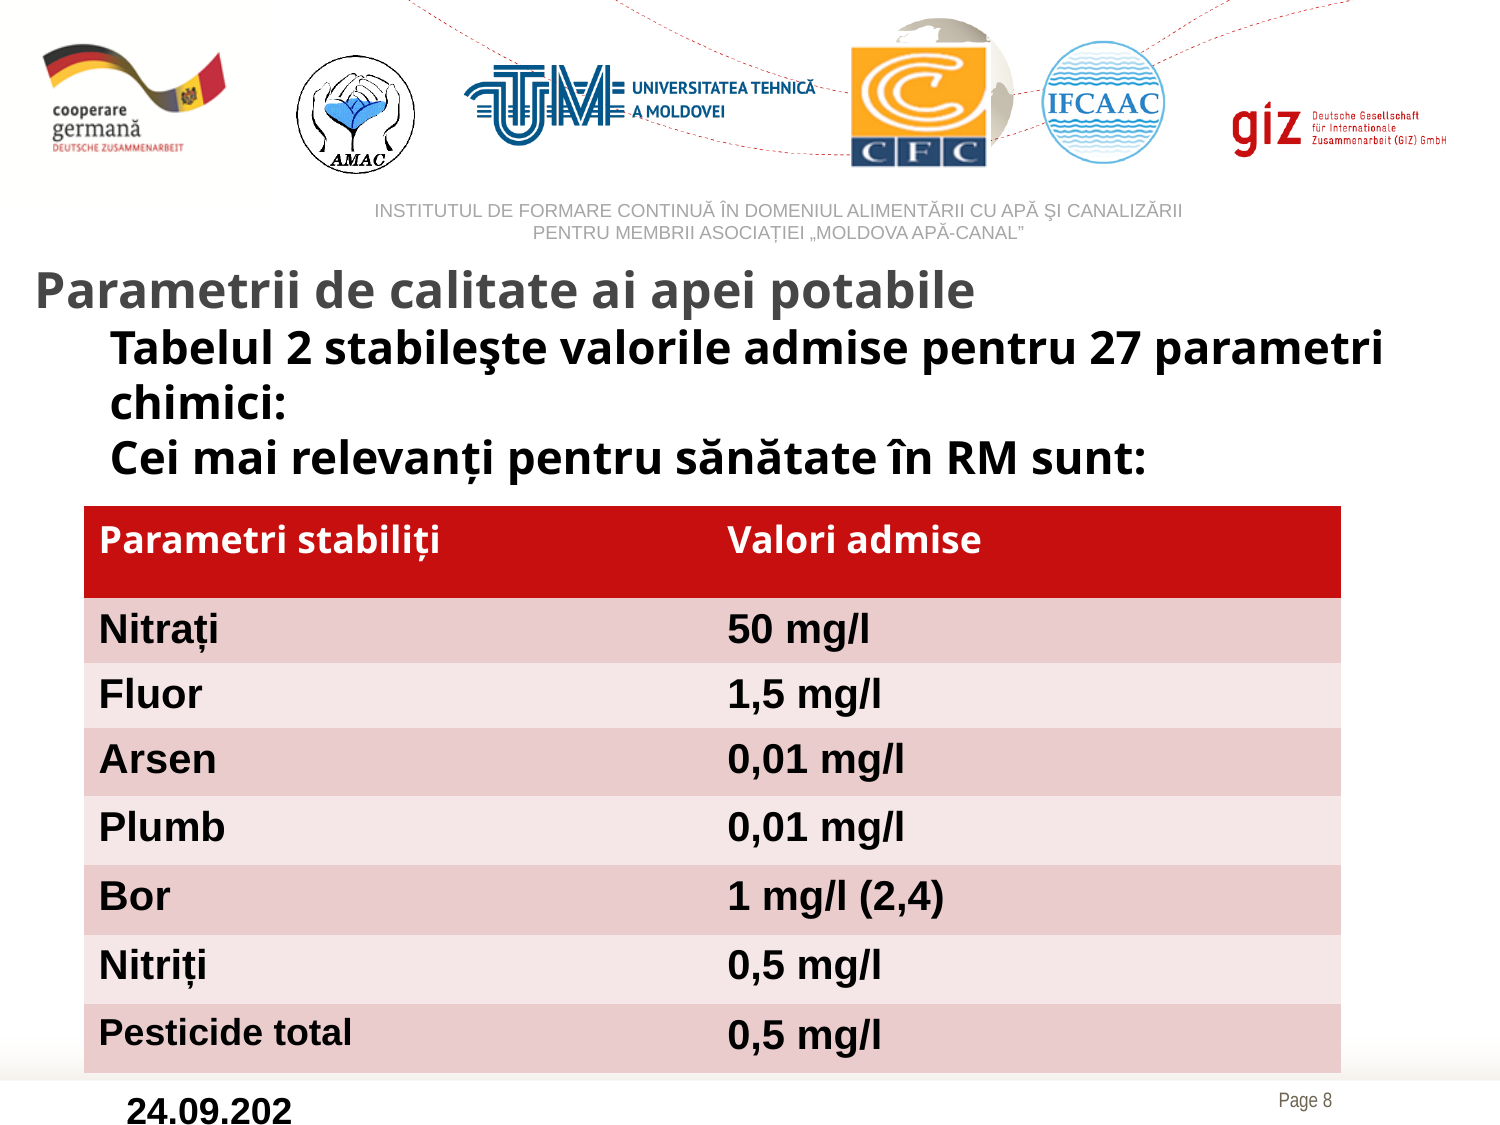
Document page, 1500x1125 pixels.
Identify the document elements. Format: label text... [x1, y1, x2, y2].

table_cell Pesticide total [84, 1004, 712, 1073]
table_cell 0,5 mg/l [712, 935, 1341, 1004]
table_header Parametri stabiliţi [84, 506, 712, 598]
table_cell Plumb [84, 796, 712, 865]
table_cell 0,5 mg/l [712, 1004, 1341, 1073]
title Parametrii de calitate ai apei potabile Tabelul 2 stabileşte valorile admise pentru 27 parametri chimici: Cei mai relevanți pentru sănătate în RM sunt: [19, 251, 1470, 976]
table_cell Nitriți [84, 935, 712, 1004]
picture [0, 959, 1500, 1081]
slide_number 14.07.2021 [111, 1079, 324, 1120]
picture [0, 0, 1500, 206]
table_cell 1,5 mg/l [712, 663, 1341, 728]
table_cell 50 mg/l [712, 598, 1341, 663]
table_cell Bor [84, 865, 712, 935]
table_cell Arsen [84, 728, 712, 796]
table_cell Fluor [84, 663, 712, 728]
table_cell 0,01 mg/l [712, 796, 1341, 865]
table_header Valori admise [712, 506, 1341, 598]
text_box INSTITUTUL DE FORMARE CONTINUĂ ÎN DOMENIUL ALIMENTĂRII CU APĂ ŞI CANALIZĂRII PENTRU MEMBRII ASOCIAȚIEI „MOLDOVA APĂ-CANAL” [190, 170, 1366, 251]
table_cell 0,01 mg/l [712, 728, 1341, 796]
table_cell 1 mg/l (2,4) [712, 865, 1341, 935]
table_cell Nitrați [84, 598, 712, 663]
